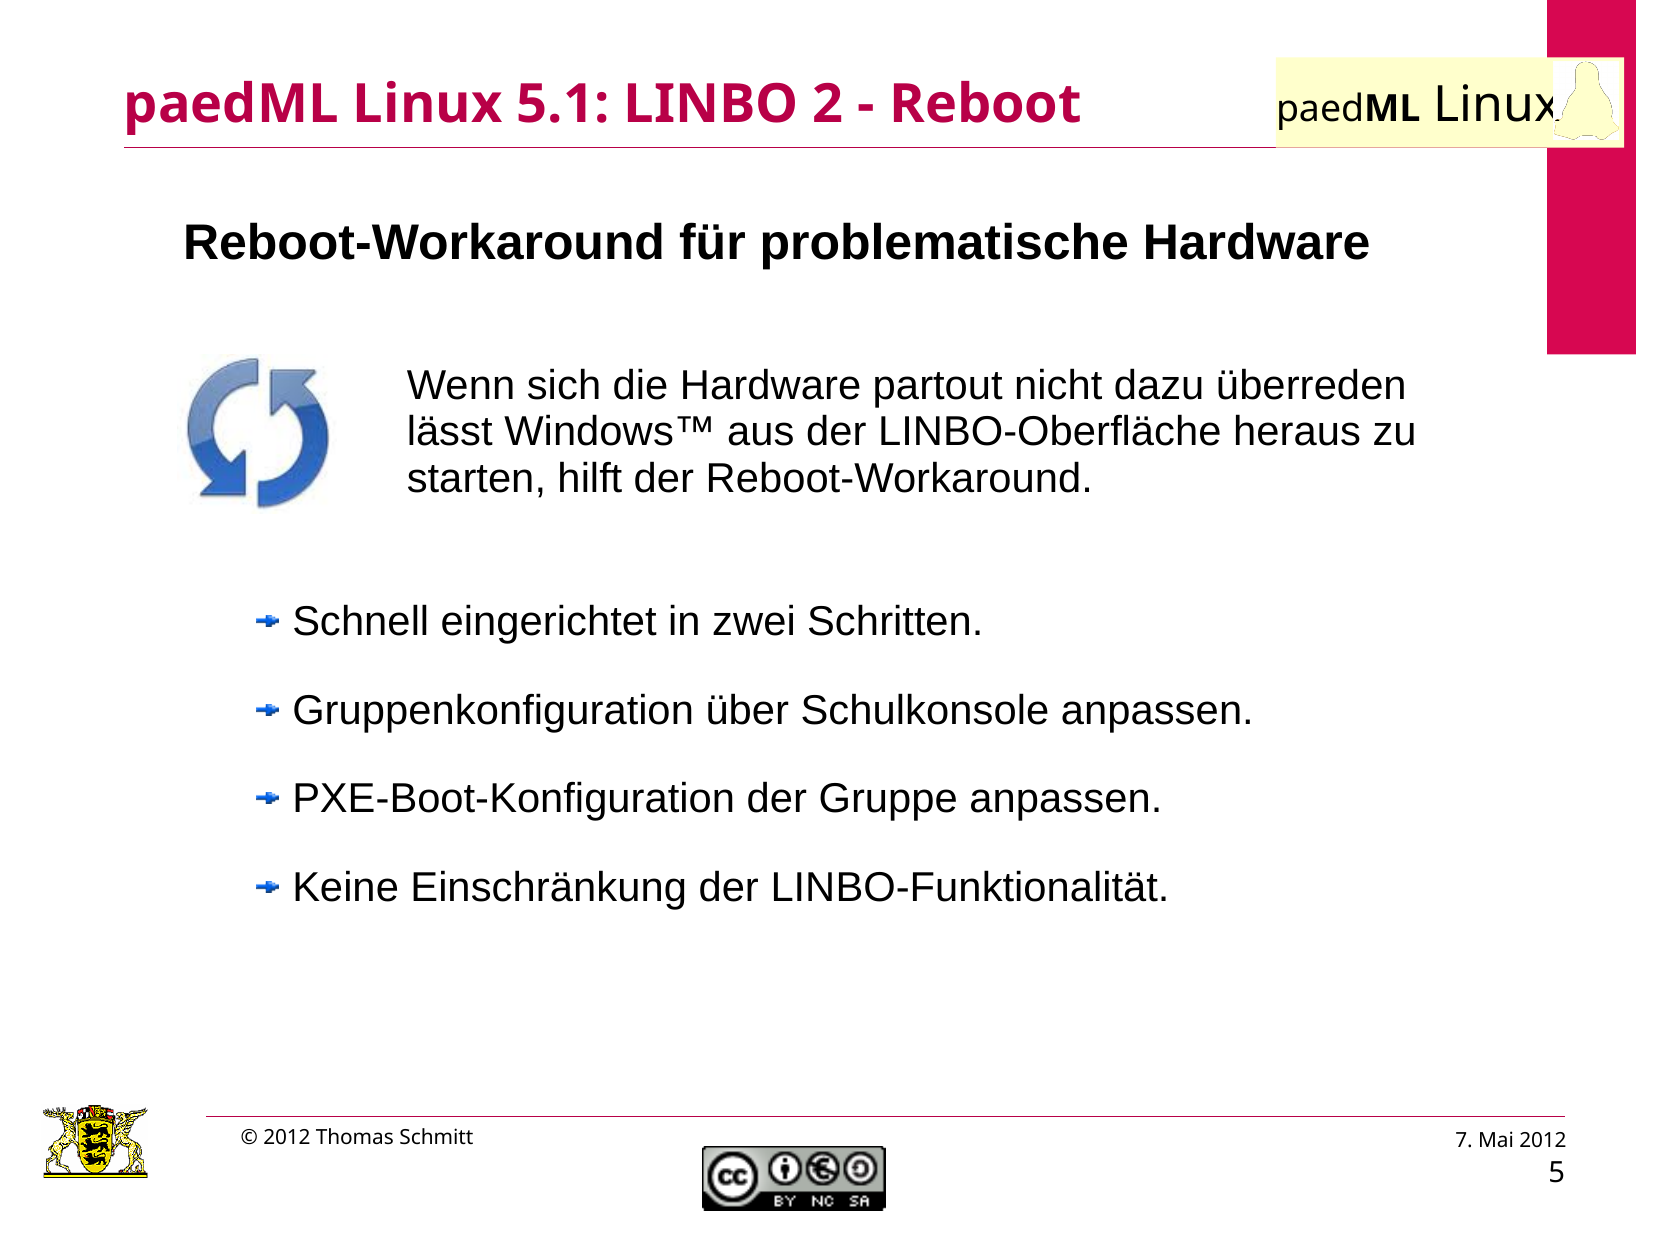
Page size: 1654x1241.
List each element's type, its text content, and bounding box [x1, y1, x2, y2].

title paedML Linux 5.1: LINBO 2 - Reboot [124, 69, 1270, 133]
text_box Wenn sich die Hardware partout nicht dazu überreden lässt Windows™ aus der LINBO-Oberfläche heraus zu starten, hilft der Reboot-Workaround. [392, 354, 1506, 525]
text_box Gruppenkonfiguration über Schulkonsole anpassen. [206, 679, 1380, 741]
text_box PXE-Boot-Konfiguration der Gruppe anpassen. [206, 767, 1380, 830]
text_box Schnell eingerichtet in zwei Schritten. [206, 590, 1380, 652]
picture [41, 1104, 148, 1180]
subtitle Reboot-Workaround für problematische Hardware [183, 214, 1388, 325]
text_box Keine Einschränkung der LINBO-Funktionalität. [206, 856, 1380, 918]
picture [177, 354, 337, 514]
picture [702, 1146, 886, 1211]
